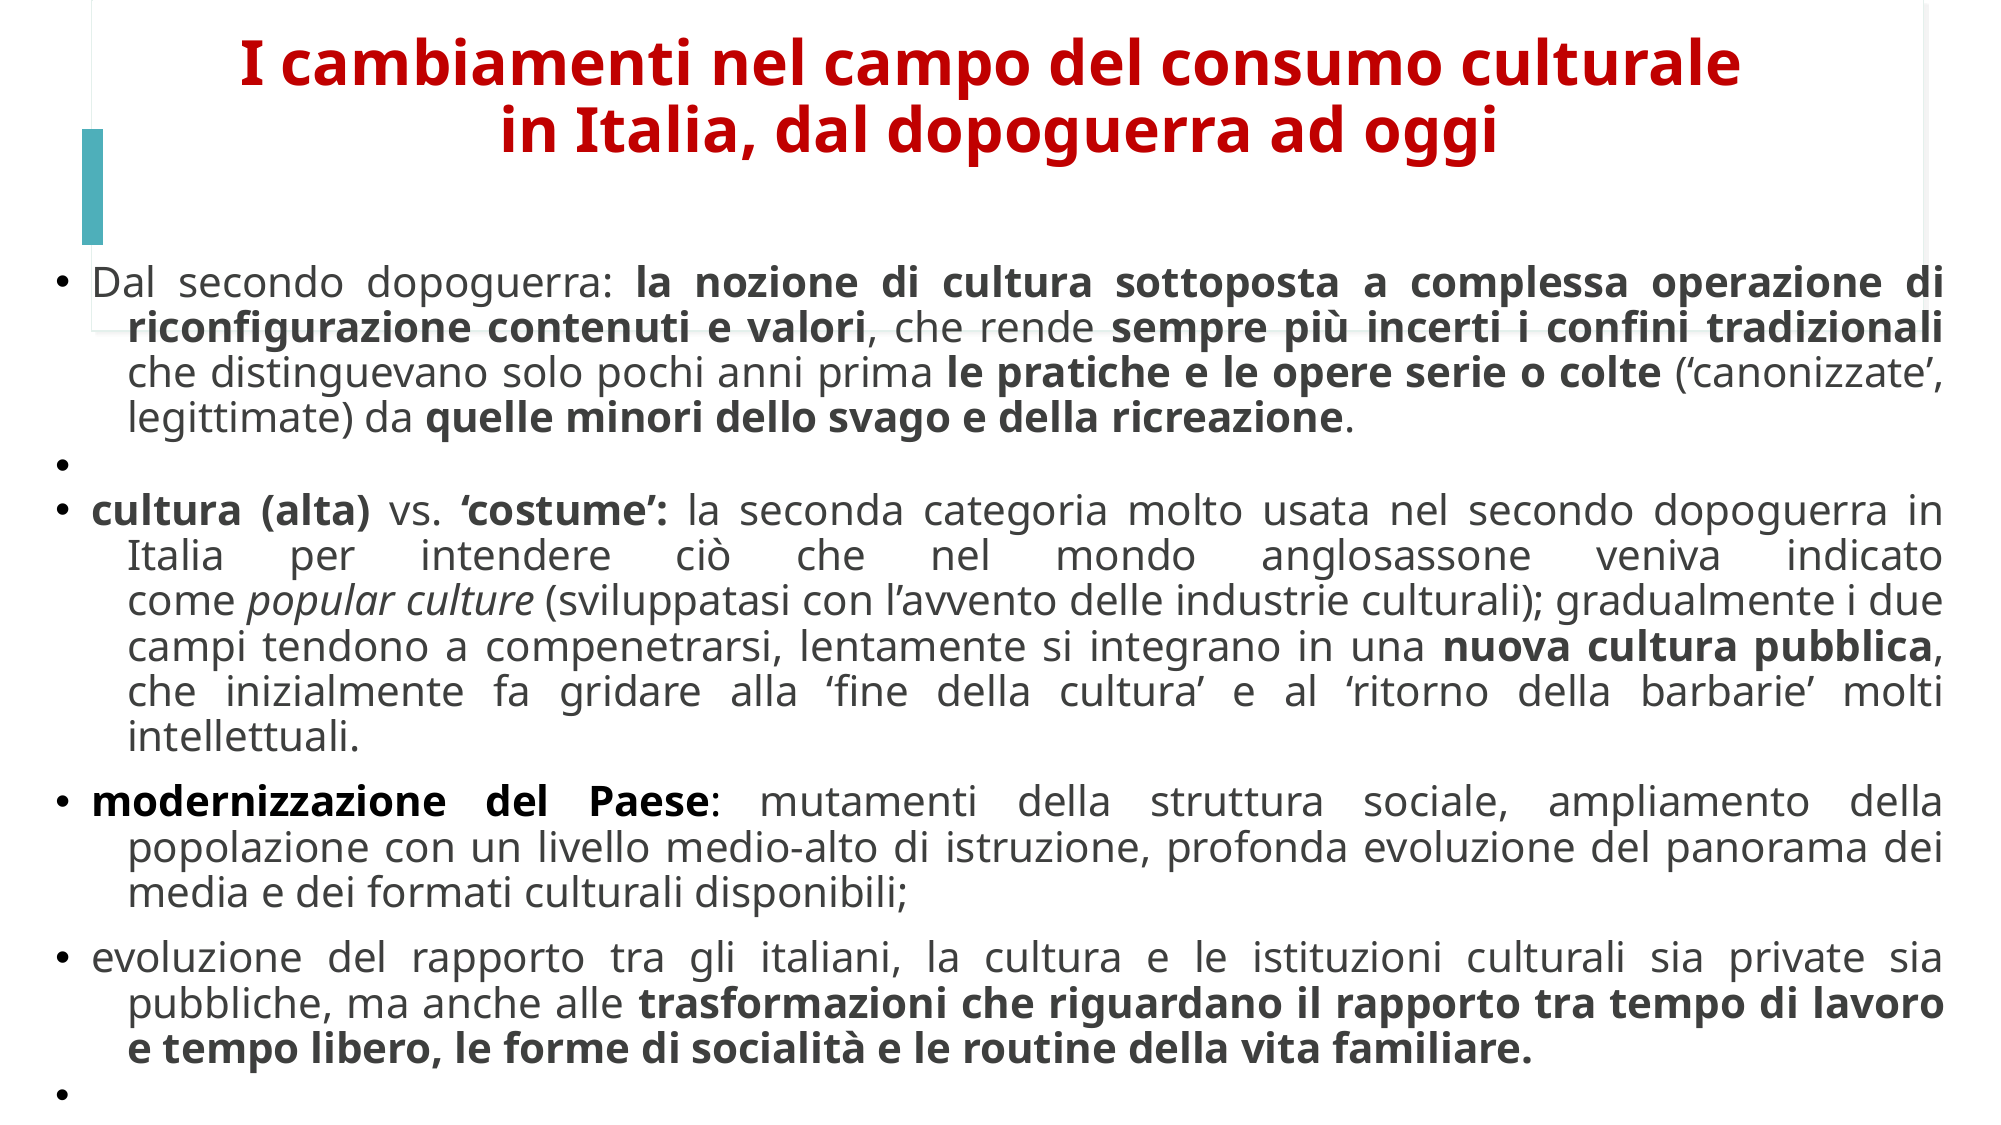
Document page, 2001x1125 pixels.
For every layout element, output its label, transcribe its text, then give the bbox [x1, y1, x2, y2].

list Dal secondo dopoguerra: la nozione di cultura sottoposta a complessa operazione di riconfigurazione contenuti e valori, che rende sempre più incerti i confini tradizionali che distinguevano solo pochi anni prima le pratiche e le opere serie o colte (‘canonizzate’, legittimate) da quelle minori dello svago e della ricreazione. cultura (alta) vs. ‘costume’: la seconda categoria molto usata nel secondo dopoguerra in Italia per intendere ciò che nel mondo anglosassone veniva indicato come popular culture (sviluppatasi con l’avvento delle industrie culturali); gradualmente i due campi tendono a compenetrarsi, lentamente si integrano in una nuova cultura pubblica, che inizialmente fa gridare alla ‘fine della cultura’ e al ‘ritorno della barbarie’ molti intellettuali. modernizzazione del Paese: mutamenti della struttura sociale, ampliamento della popolazione con un livello medio-alto di istruzione, profonda evoluzione del panorama dei media e dei formati culturali disponibili; evoluzione del rapporto tra gli italiani, la cultura e le istituzioni culturali sia private sia pubbliche, ma anche alle trasformazioni che riguardano il rapporto tra tempo di lavoro e tempo libero, le forme di socialità e le routine della vita familiare. [40, 253, 1960, 1083]
title I cambiamenti nel campo del consumo culturale in Italia, dal dopoguerra ad oggi [137, 23, 1863, 168]
